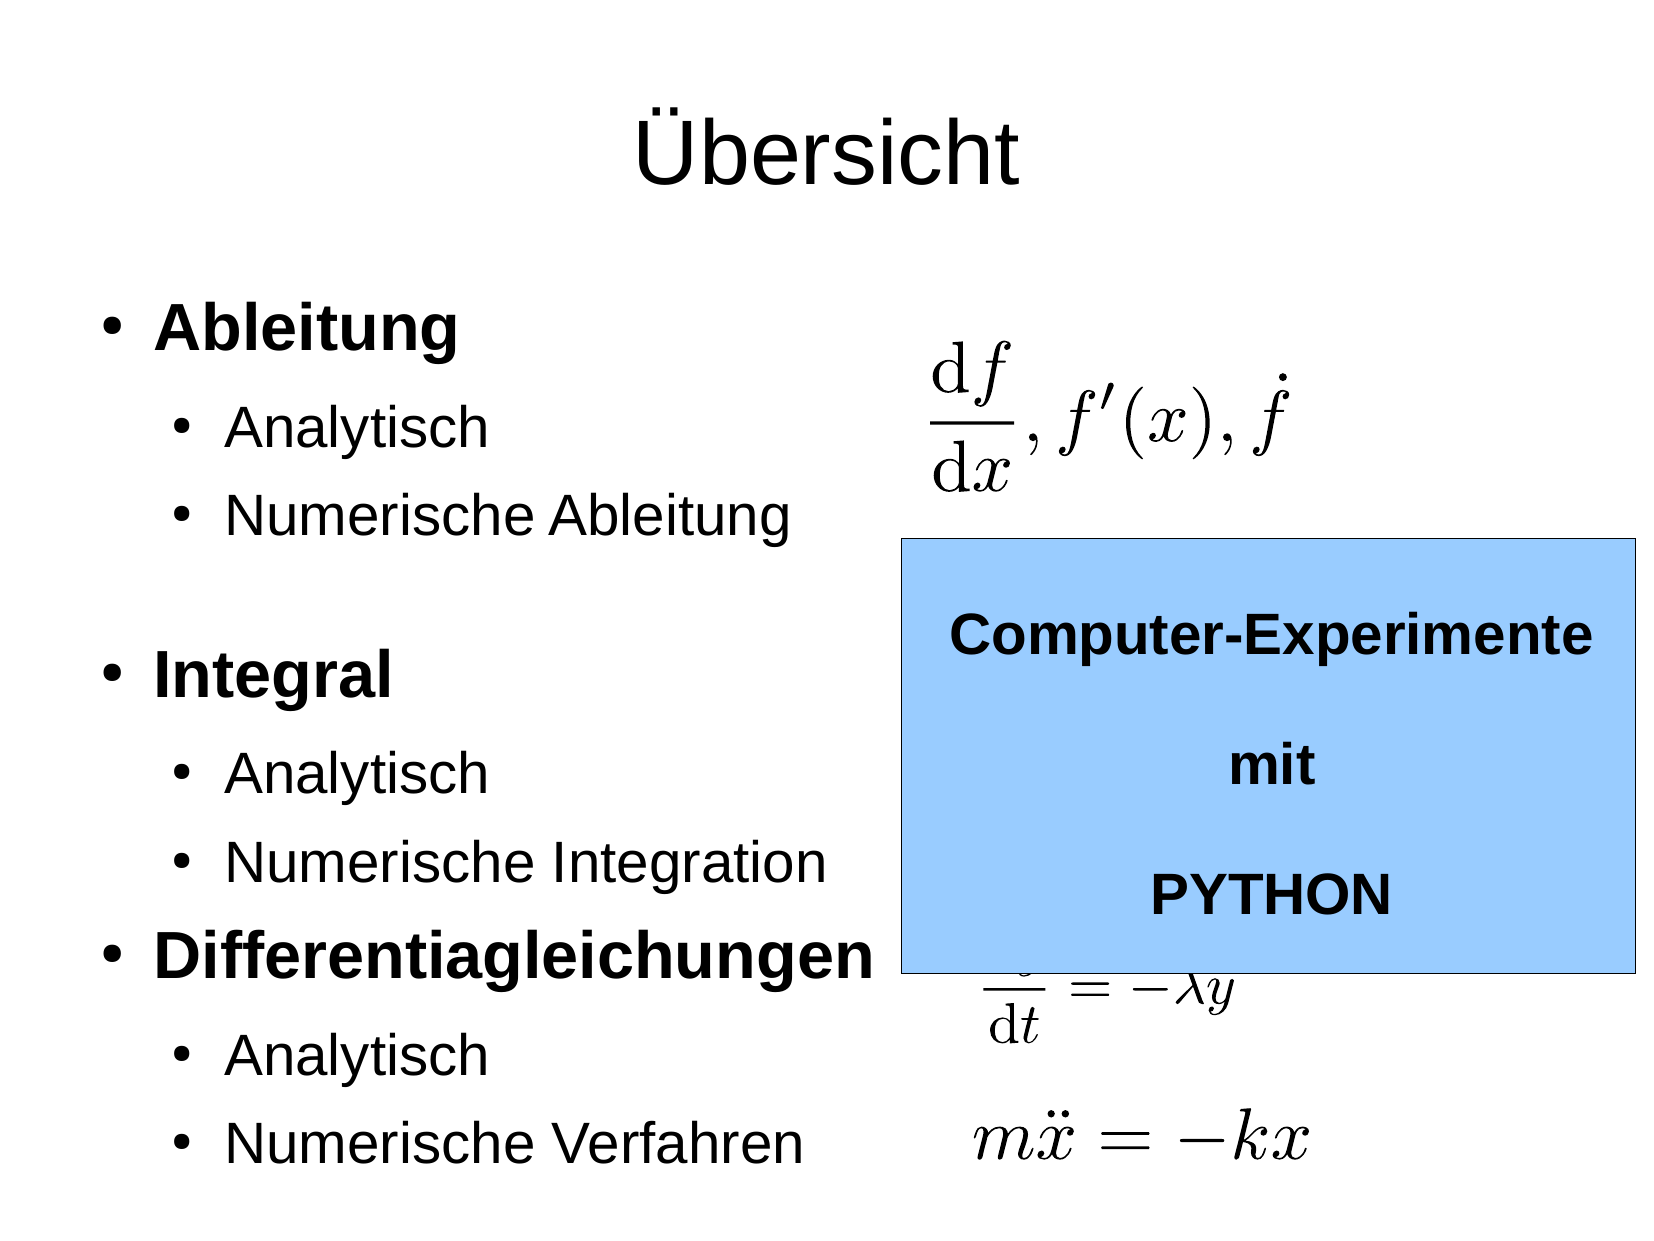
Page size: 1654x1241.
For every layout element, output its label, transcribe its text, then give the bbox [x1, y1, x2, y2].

text_box Computer-Experimente mit PYTHON [934, 594, 1610, 935]
title Übersicht [82, 49, 1571, 257]
list Ableitung Analytisch Numerische Ableitung Integral Analytisch Numerische Integration Differentiagleichungen Analytisch Numerische Verfahren [82, 290, 1571, 1176]
text_box [901, 538, 1636, 1044]
text_box [930, 340, 1294, 492]
text_box [971, 1108, 1313, 1165]
